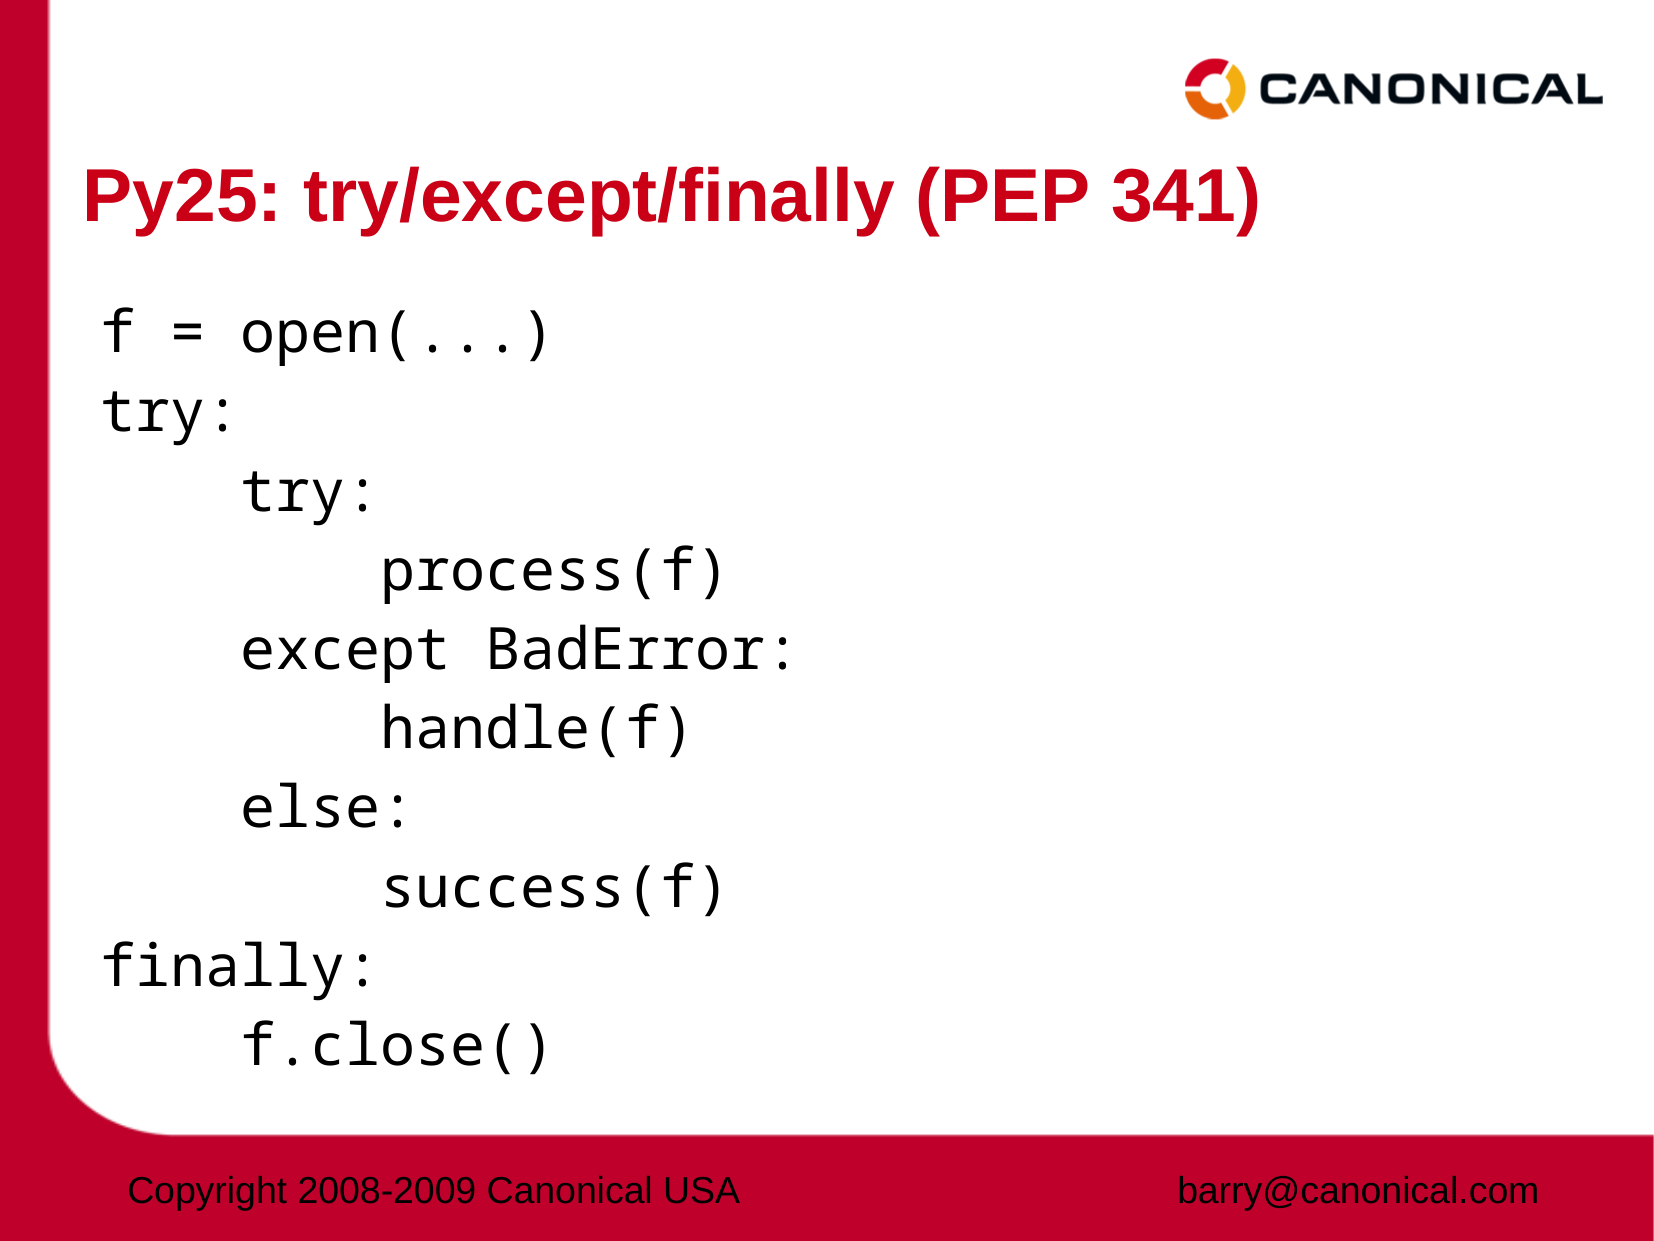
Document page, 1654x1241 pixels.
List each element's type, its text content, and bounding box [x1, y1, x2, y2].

picture [0, 0, 1654, 1241]
list f = open(...) try: try: process(f) except BadError: handle(f) else: success(f) finally: f.close() [82, 290, 1571, 1094]
title Py25: try/except/finally (PEP 341) [82, 104, 1571, 287]
